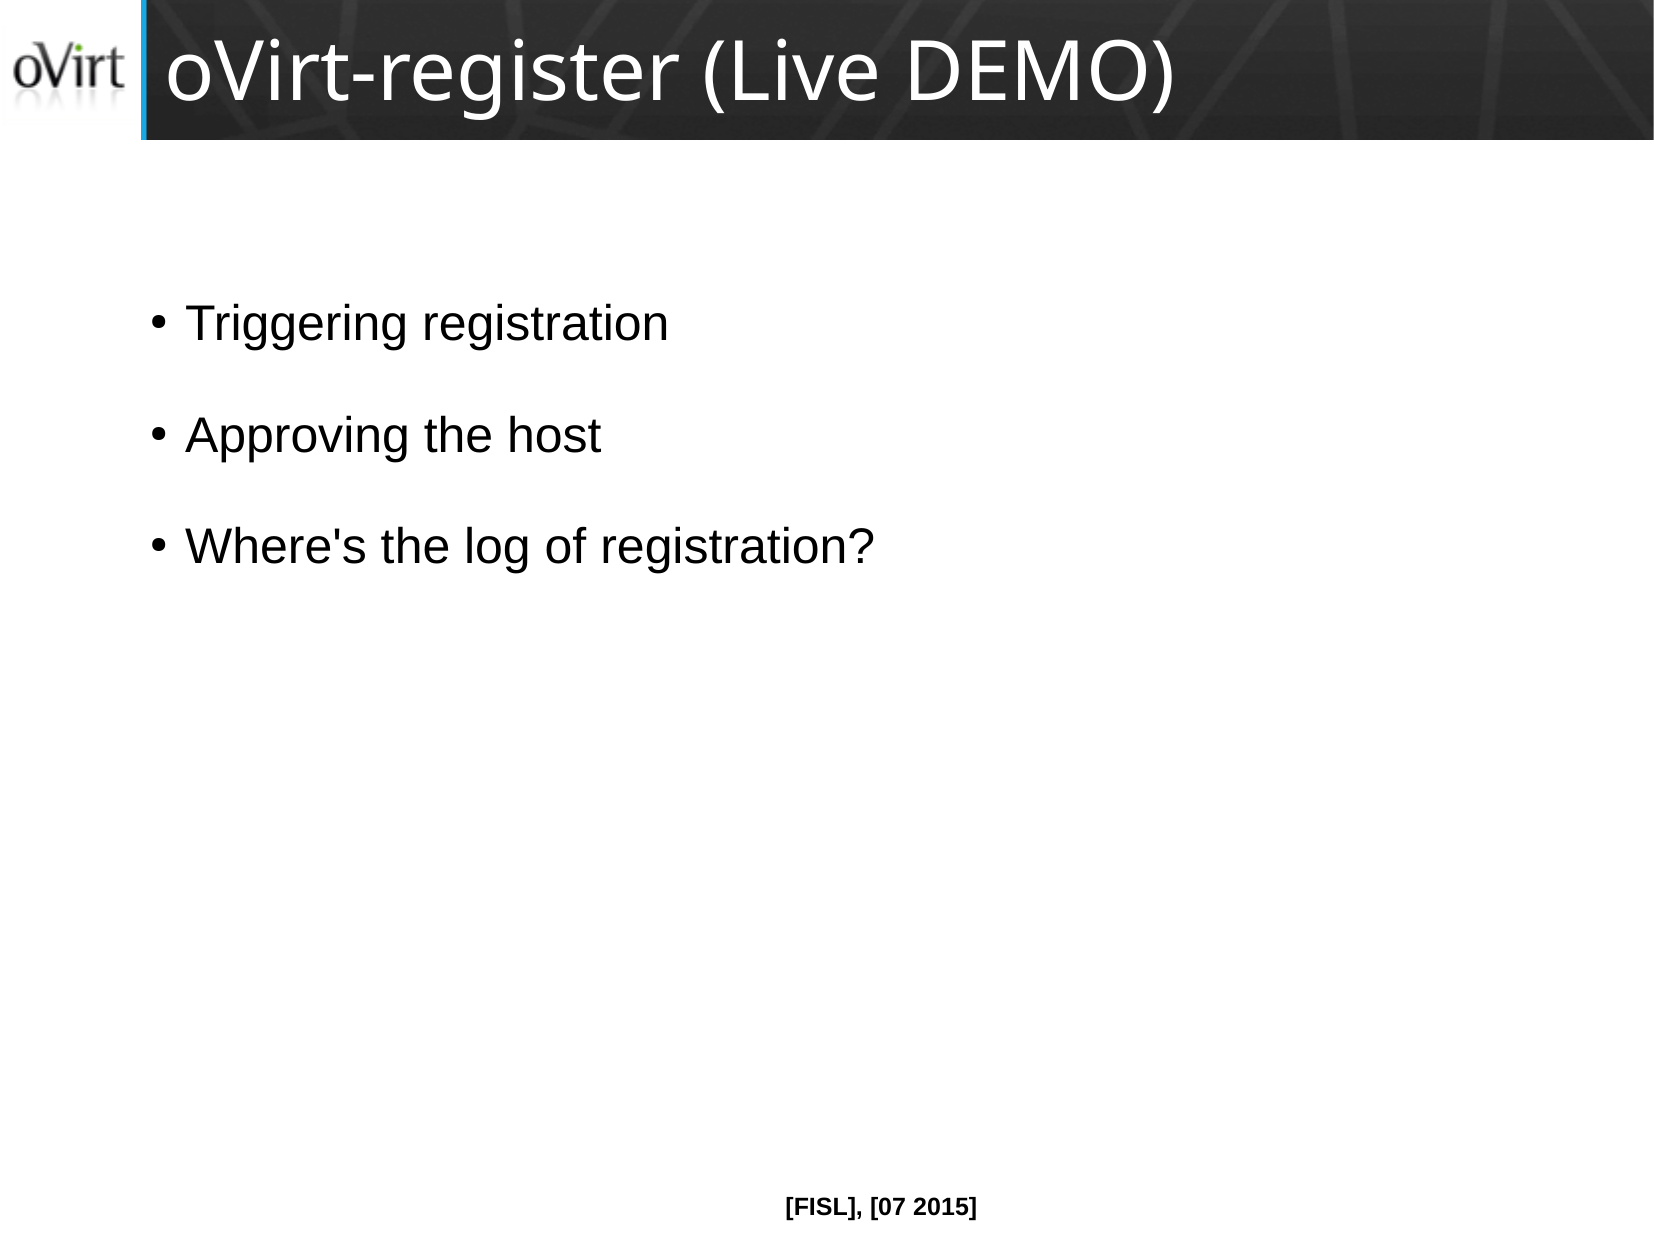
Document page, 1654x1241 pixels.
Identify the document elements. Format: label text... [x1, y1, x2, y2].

picture [0, 0, 1654, 140]
title oVirt-register (Live DEMO) [164, 18, 1653, 119]
text_box Triggering registration Approving the host Where's the log of registration? [135, 232, 1366, 1140]
